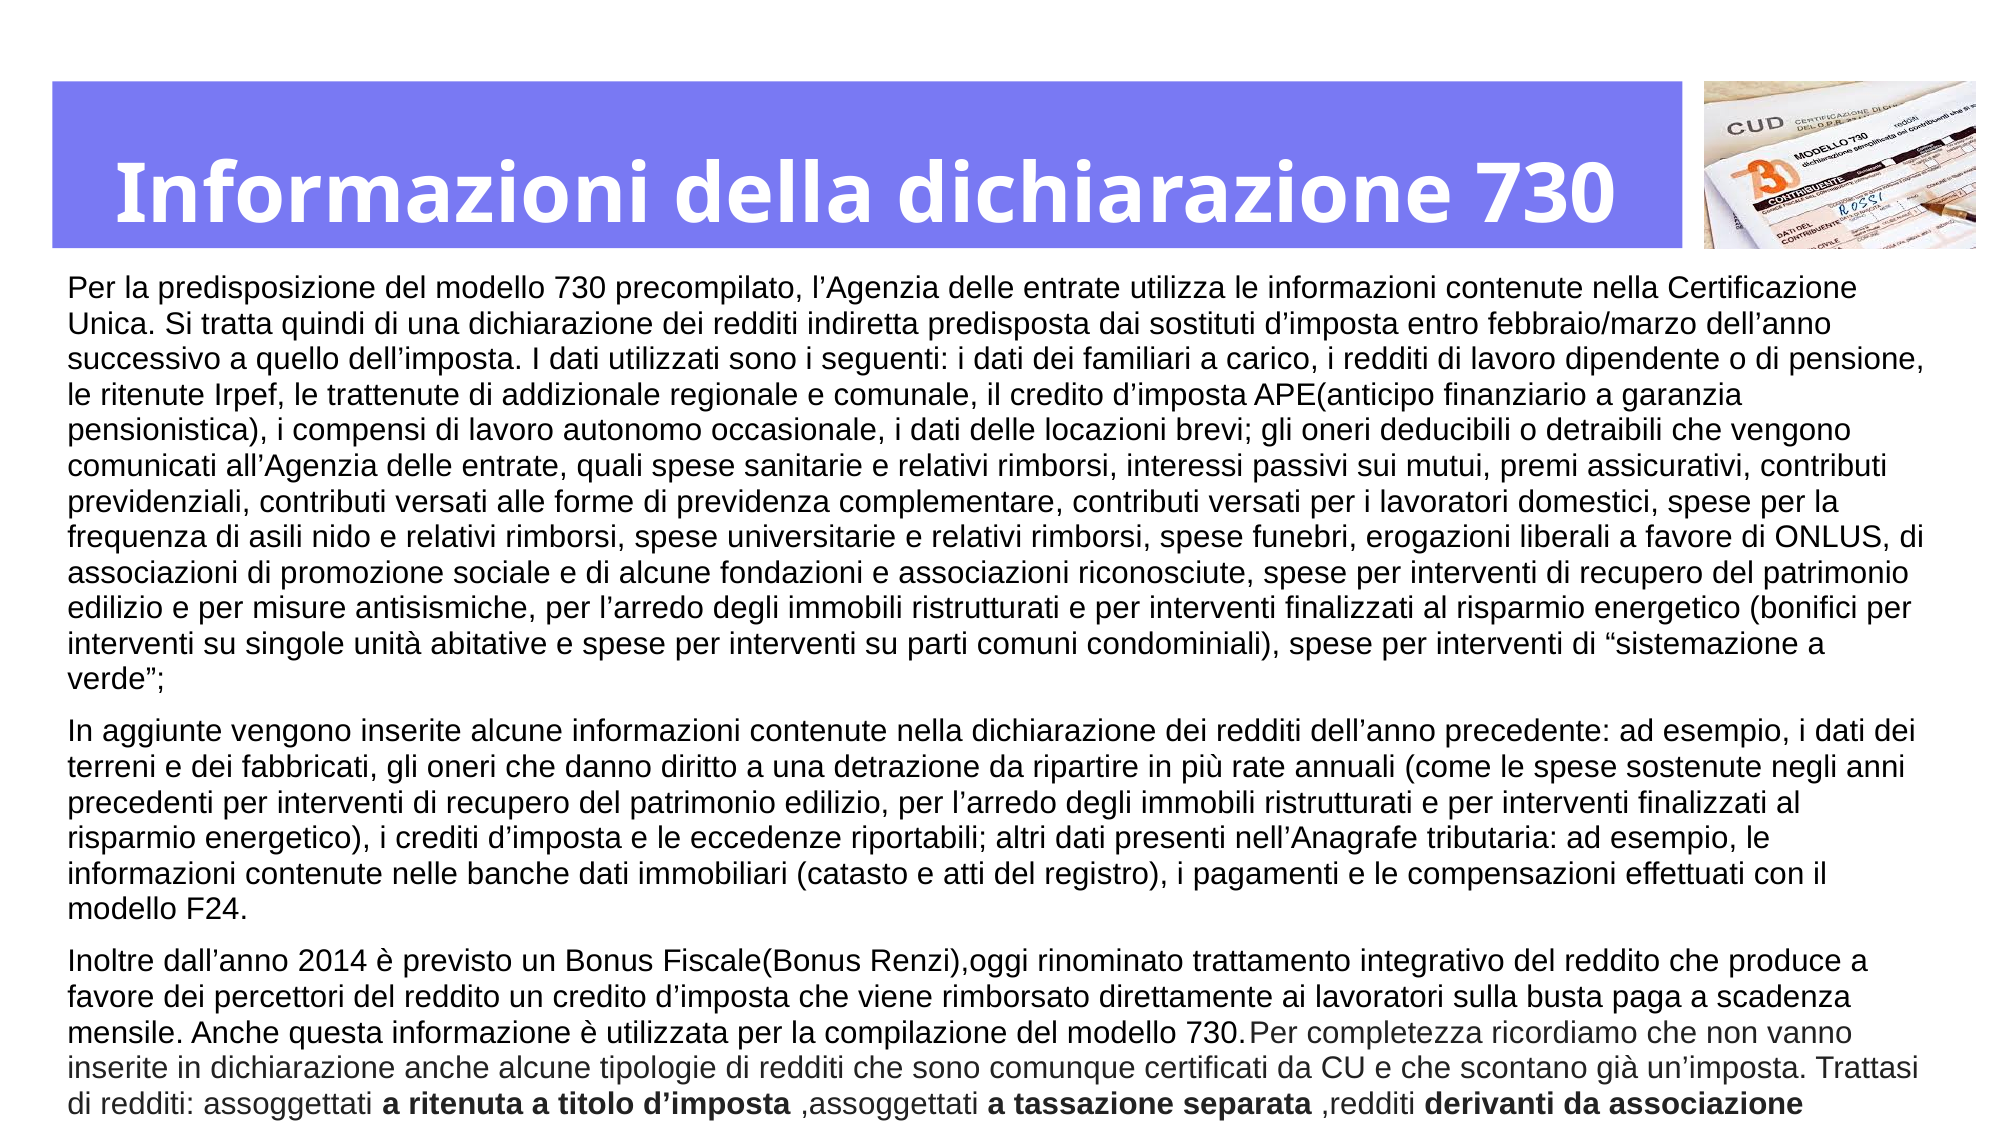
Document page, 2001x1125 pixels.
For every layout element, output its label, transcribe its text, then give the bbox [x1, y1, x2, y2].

subtitle Per la predisposizione del modello 730 precompilato, l’Agenzia delle entrate utilizza le informazioni contenute nella Certificazione Unica. Si tratta quindi di una dichiarazione dei redditi indiretta predisposta dai sostituti d’imposta entro febbraio/marzo dell’anno successivo a quello dell’imposta. I dati utilizzati sono i seguenti: i dati dei familiari a carico, i redditi di lavoro dipendente o di pensione, le ritenute Irpef, le trattenute di addizionale regionale e comunale, il credito d’imposta APE(anticipo finanziario a garanzia pensionistica), i compensi di lavoro autonomo occasionale, i dati delle locazioni brevi; gli oneri deducibili o detraibili che vengono comunicati all’Agenzia delle entrate, quali spese sanitarie e relativi rimborsi, interessi passivi sui mutui, premi assicurativi, contributi previdenziali, contributi versati alle forme di previdenza complementare, contributi versati per i lavoratori domestici, spese per la frequenza di asili nido e relativi rimborsi, spese universitarie e relativi rimborsi, spese funebri, erogazioni liberali a favore di ONLUS, di associazioni di promozione sociale e di alcune fondazioni e associazioni riconosciute, spese per interventi di recupero del patrimonio edilizio e per misure antisismiche, per l’arredo degli immobili ristrutturati e per interventi finalizzati al risparmio energetico (bonifici per interventi su singole unità abitative e spese per interventi su parti comuni condominiali), spese per interventi di “sistemazione a verde”; In aggiunte vengono inserite alcune informazioni contenute nella dichiarazione dei redditi dell’anno precedente: ad esempio, i dati dei terreni e dei fabbricati, gli oneri che danno diritto a una detrazione da ripartire in più rate annuali (come le spese sostenute negli anni precedenti per interventi di recupero del patrimonio edilizio, per l’arredo degli immobili ristrutturati e per interventi finalizzati al risparmio energetico), i crediti d’imposta e le eccedenze riportabili; altri dati presenti nell’Anagrafe tributaria: ad esempio, le informazioni contenute nelle banche dati immobiliari (catasto e atti del registro), i pagamenti e le compensazioni effettuati con il modello F24. Inoltre dall’anno 2014 è previsto un Bonus Fiscale(Bonus Renzi),oggi rinominato trattamento integrativo del reddito che produce a favore dei percettori del reddito un credito d’imposta che viene rimborsato direttamente ai lavoratori sulla busta paga a scadenza mensile. Anche questa informazione è utilizzata per la compilazione del modello 730.Per completezza ricordiamo che non vanno inserite in dichiarazione anche alcune tipologie di redditi che sono comunque certificati da CU e che scontano già un’imposta. Trattasi di redditi: assoggettati a ritenuta a titolo d’imposta ,assoggettati a tassazione separata ,redditi derivanti da associazione sportiva dilettantistica. [52, 262, 1945, 1070]
picture [1704, 81, 1976, 249]
title Informazioni della dichiarazione 730 [52, 81, 1683, 249]
